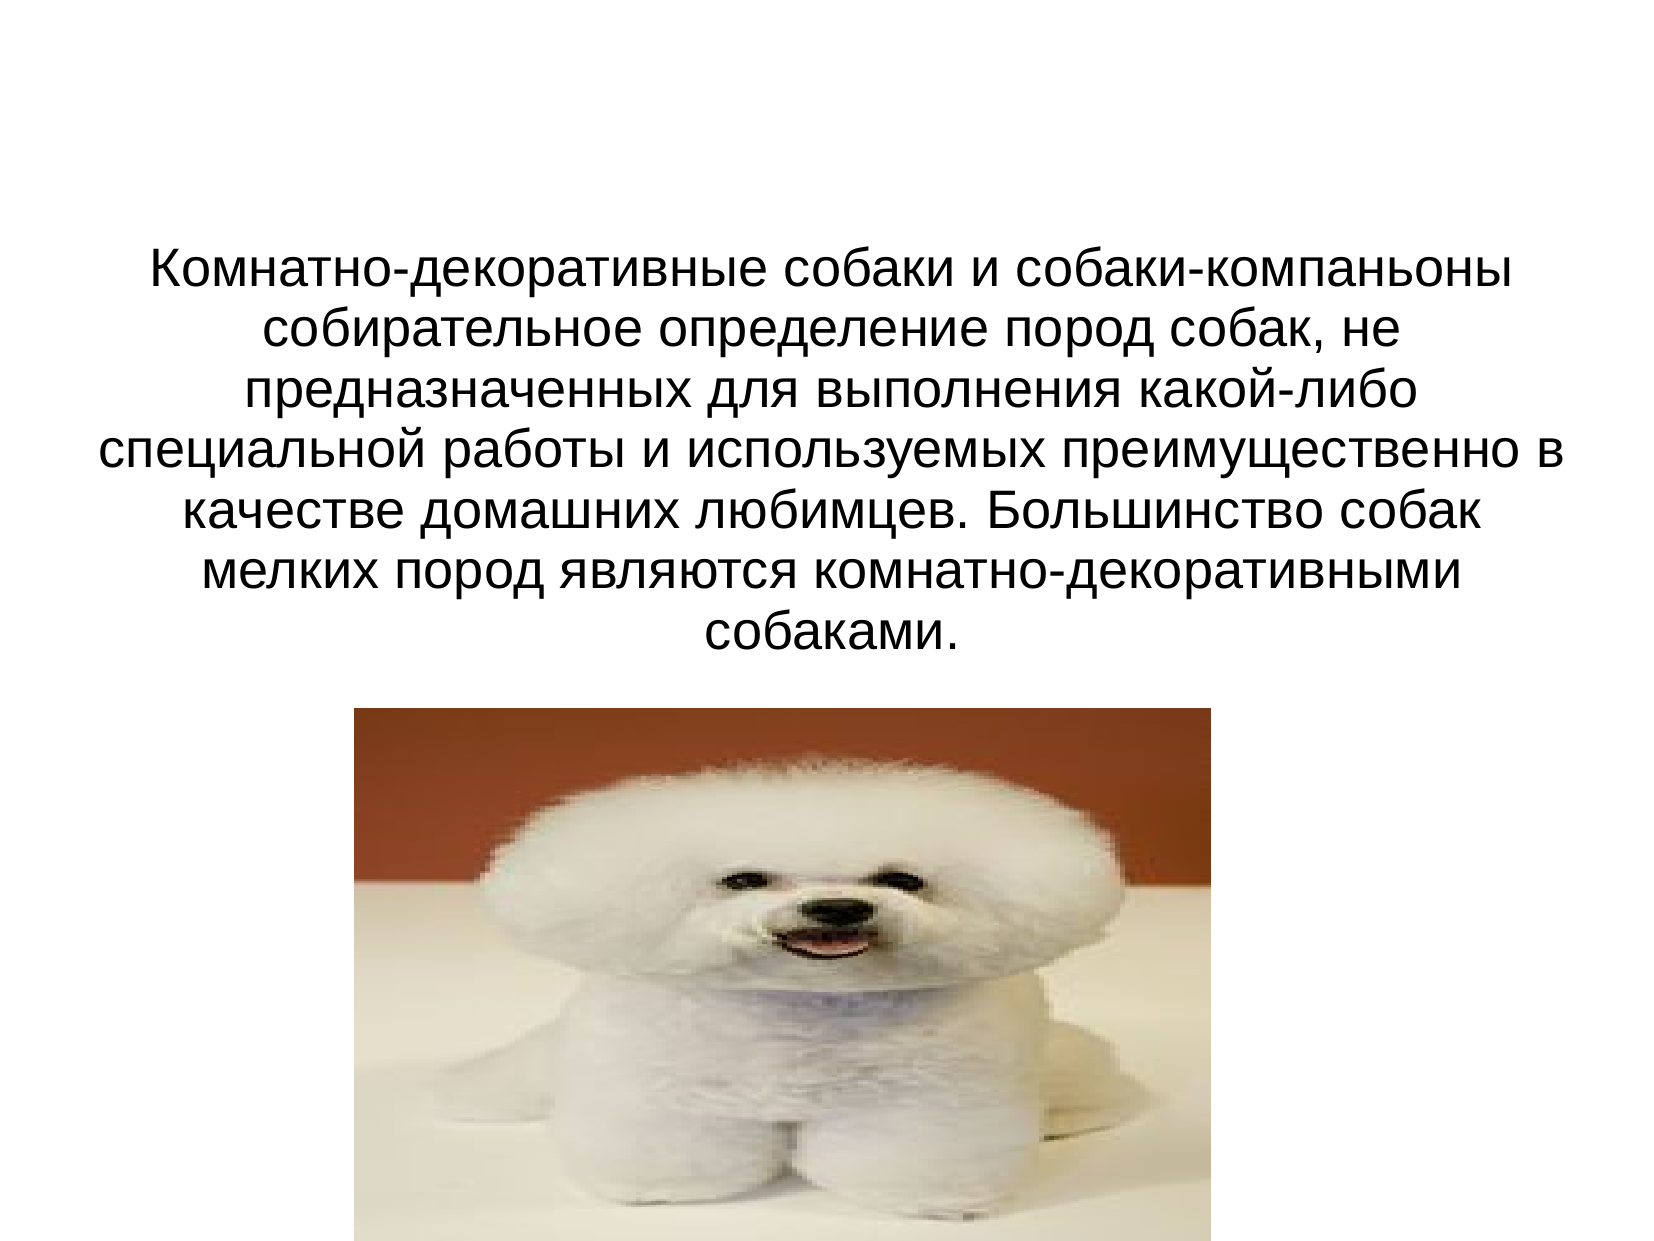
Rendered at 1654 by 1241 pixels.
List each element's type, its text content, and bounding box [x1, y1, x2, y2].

picture [354, 708, 1211, 1241]
title Комнатно-декоративные собаки и собаки-компаньоны собирательное определение пород собак, не предназначенных для выполнения какой-либо специальной работы и используемых преимущественно в качестве домашних любимцев. Большинство собак мелких пород являются комнатно-декоративными собаками. [88, 10, 1577, 1093]
